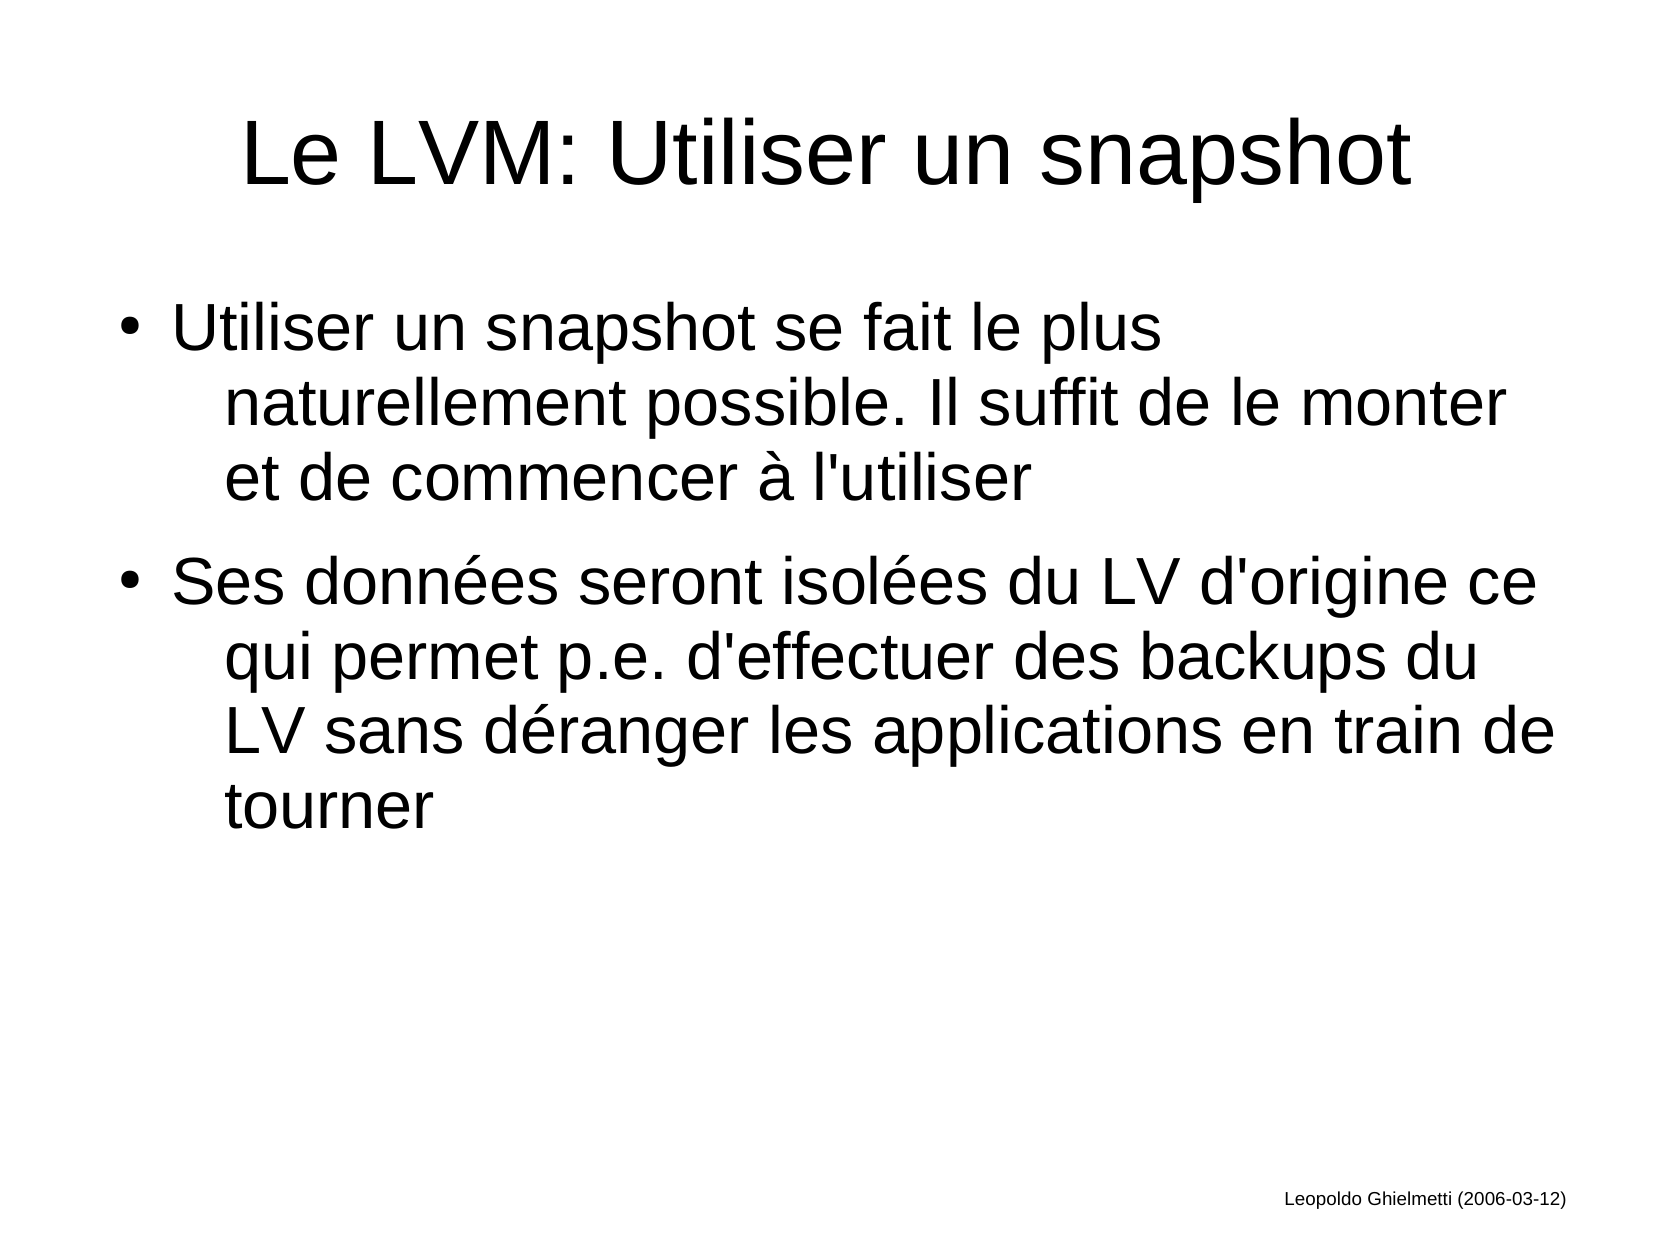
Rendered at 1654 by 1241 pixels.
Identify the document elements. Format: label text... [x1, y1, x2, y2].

list Utiliser un snapshot se fait le plus naturellement possible. Il suffit de le monter et de commencer à l'utiliser Ses données seront isolées du LV d'origine ce qui permet p.e. d'effectuer des backups du LV sans déranger les applications en train de tourner [82, 290, 1571, 1109]
title Le LVM: Utiliser un snapshot [82, 49, 1571, 257]
text_box Leopoldo Ghielmetti (2006-03-12) [1269, 1181, 1595, 1217]
